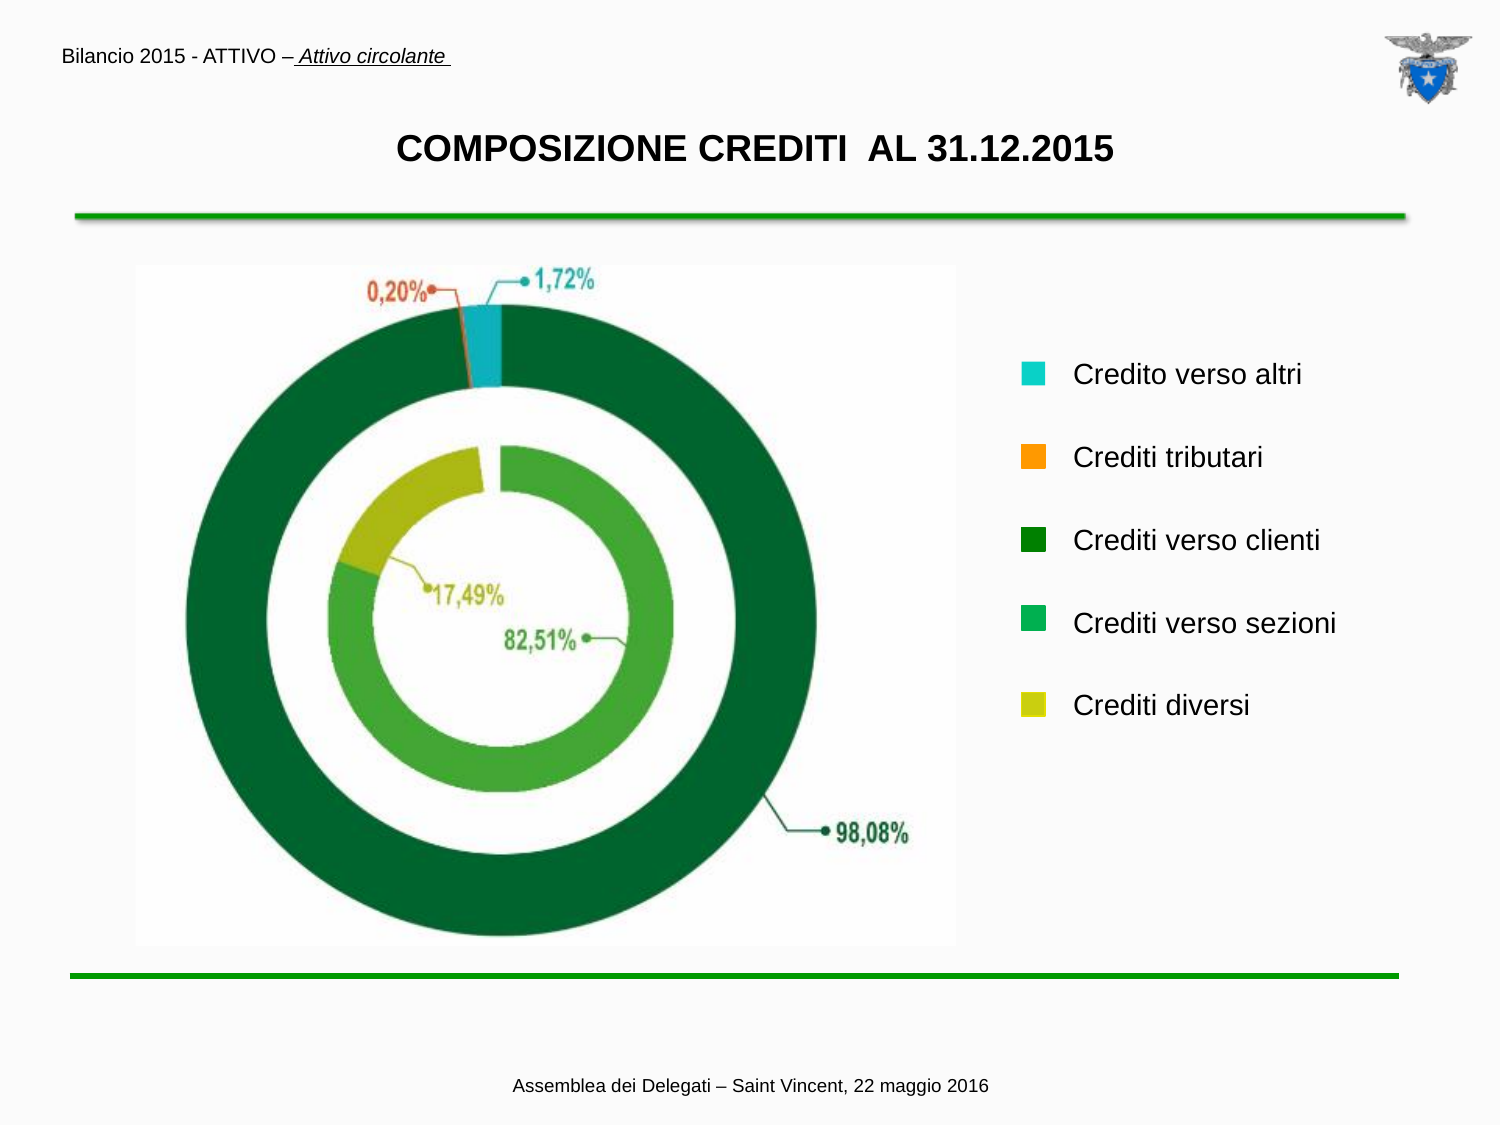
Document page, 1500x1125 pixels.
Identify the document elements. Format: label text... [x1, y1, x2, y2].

picture [69, 207, 1417, 232]
text_box [1021, 606, 1046, 630]
table_cell Crediti verso sezioni [1063, 557, 1436, 639]
text_box [1021, 692, 1046, 717]
text_box Bilancio 2015 - ATTIVO – Attivo circolante [46, 35, 516, 76]
picture [1382, 29, 1477, 112]
text_box COMPOSIZIONE CREDITI AL 31.12.2015 [259, 126, 1241, 168]
table_cell Crediti tributari [1063, 391, 1436, 474]
text_box [1021, 527, 1046, 551]
table_cell Crediti verso clienti [1063, 474, 1436, 557]
text_box [1021, 361, 1046, 386]
table_cell Crediti diversi [1063, 639, 1436, 722]
text_box Assemblea dei Delegati – Saint Vincent, 22 maggio 2016 [263, 1066, 1238, 1105]
text_box [1021, 444, 1046, 468]
picture [135, 265, 957, 946]
table_header Credito verso altri [1063, 309, 1436, 391]
